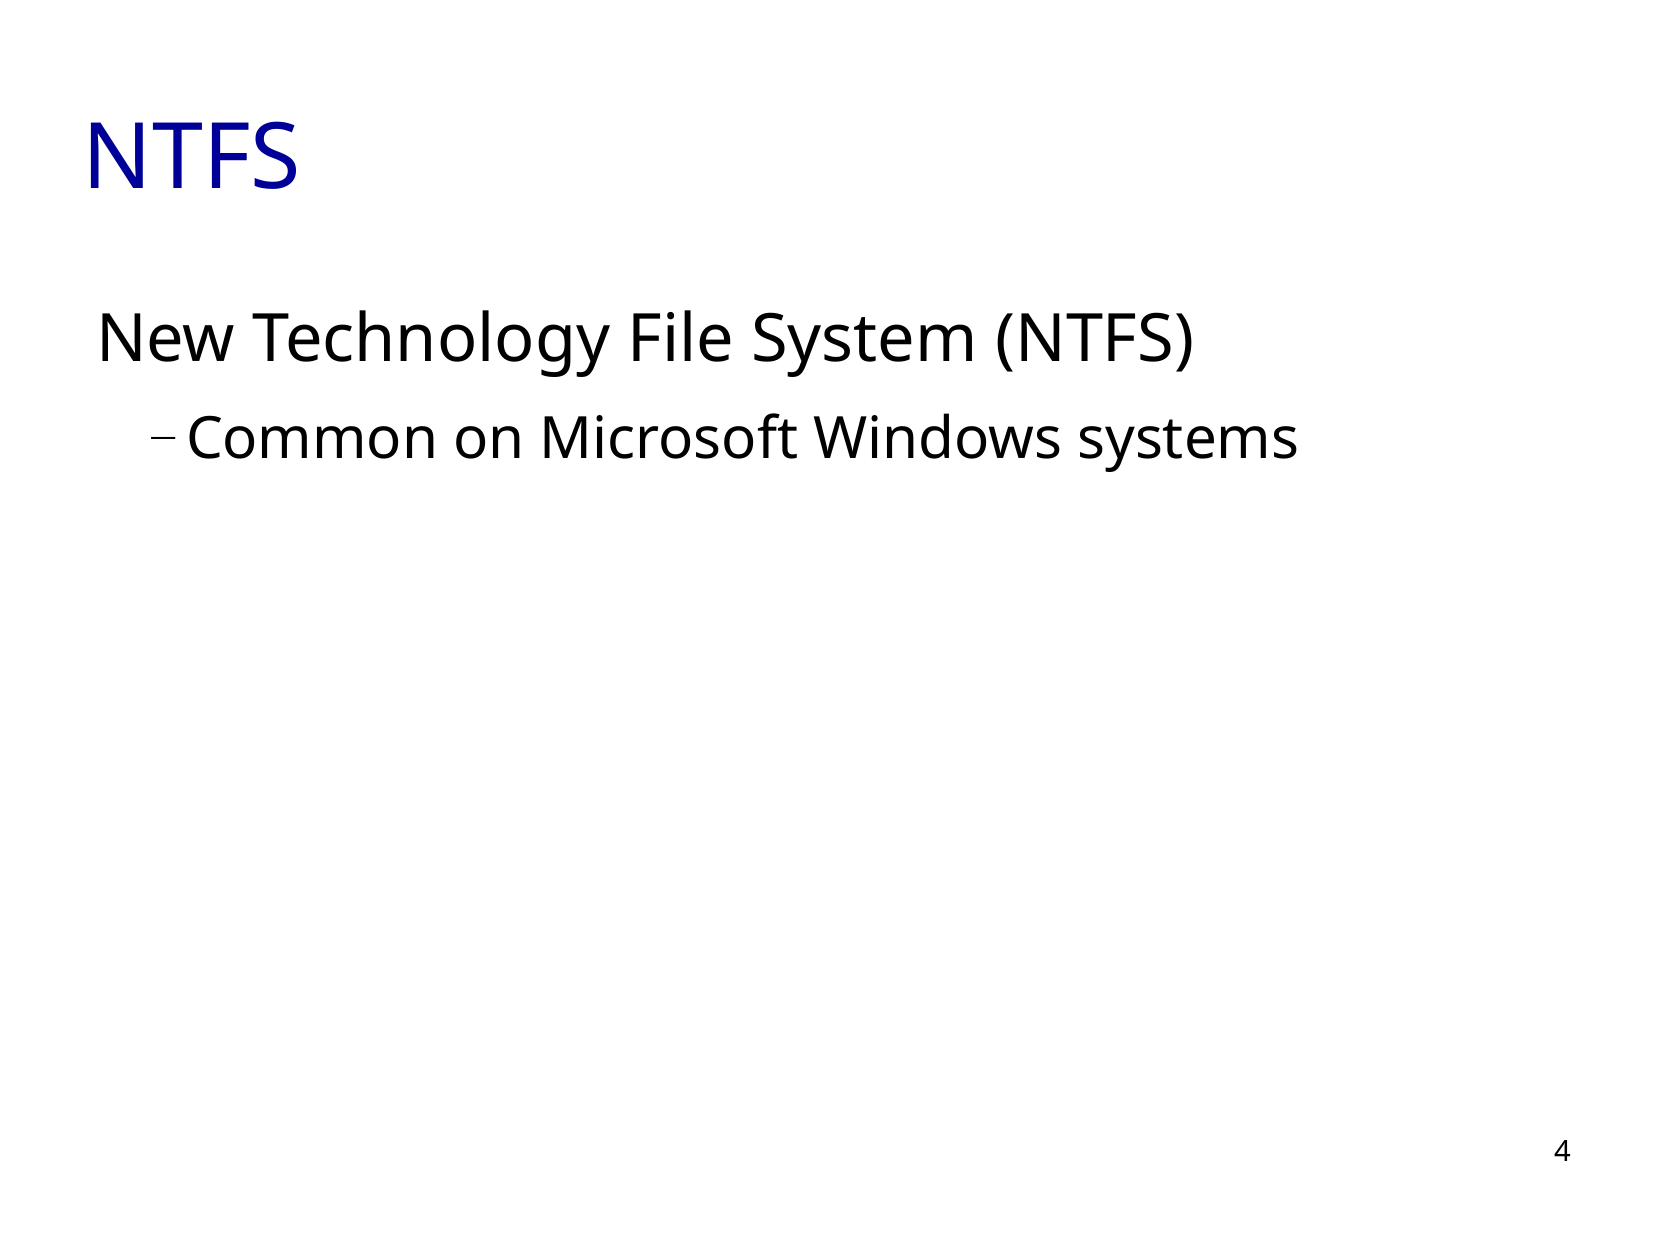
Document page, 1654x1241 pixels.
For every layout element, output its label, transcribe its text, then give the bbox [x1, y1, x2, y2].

list New Technology File System (NTFS) Common on Microsoft Windows systems [60, 290, 1571, 1096]
title NTFS [82, 49, 1571, 257]
